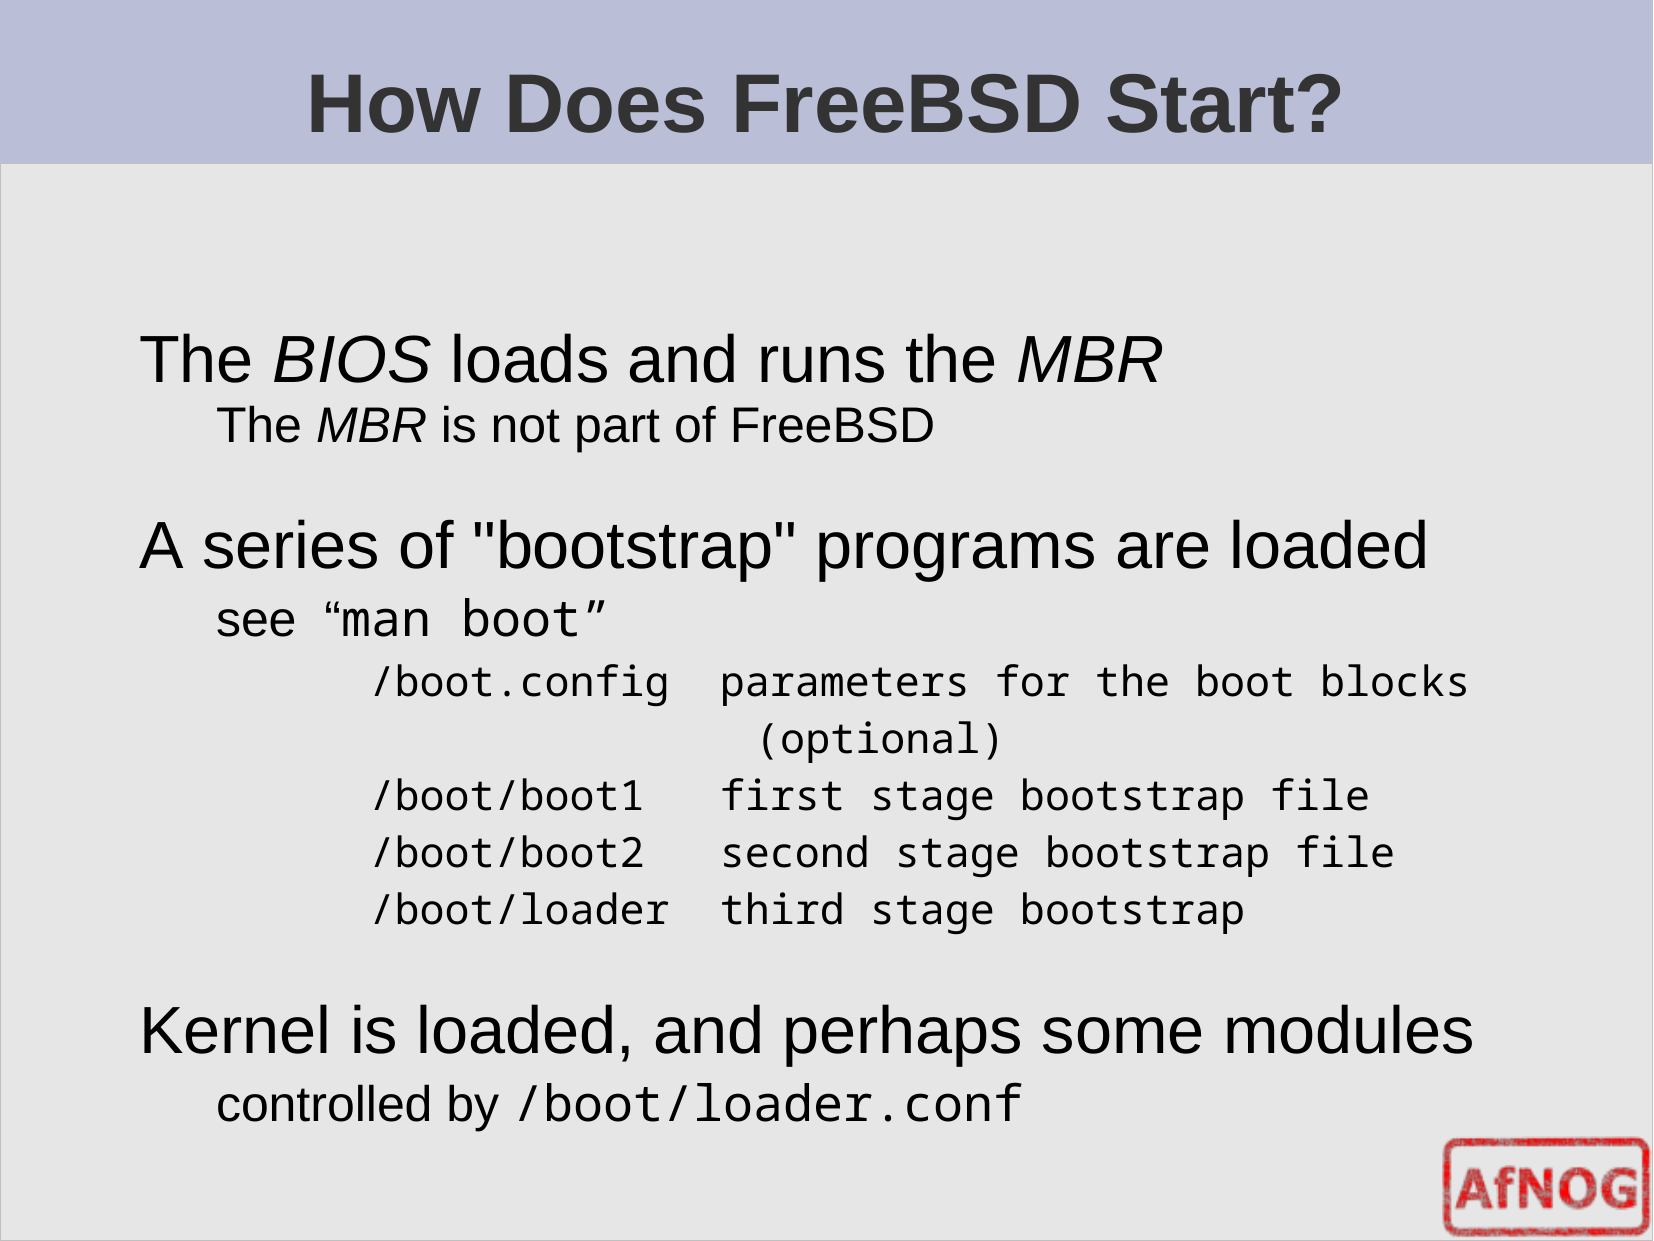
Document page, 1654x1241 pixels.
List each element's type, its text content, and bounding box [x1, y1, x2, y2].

title How Does FreeBSD Start? [0, 0, 1653, 208]
list The BIOS loads and runs the MBR The MBR is not part of FreeBSD A series of "bootstrap" programs are loaded see “man boot” /boot.config parameters for the boot blocks (optional) /boot/boot1 first stage bootstrap file /boot/boot2 second stage bootstrap file /boot/loader third stage bootstrap Kernel is loaded, and perhaps some modules controlled by /boot/loader.conf [121, 322, 1613, 1133]
picture [1441, 1135, 1653, 1241]
